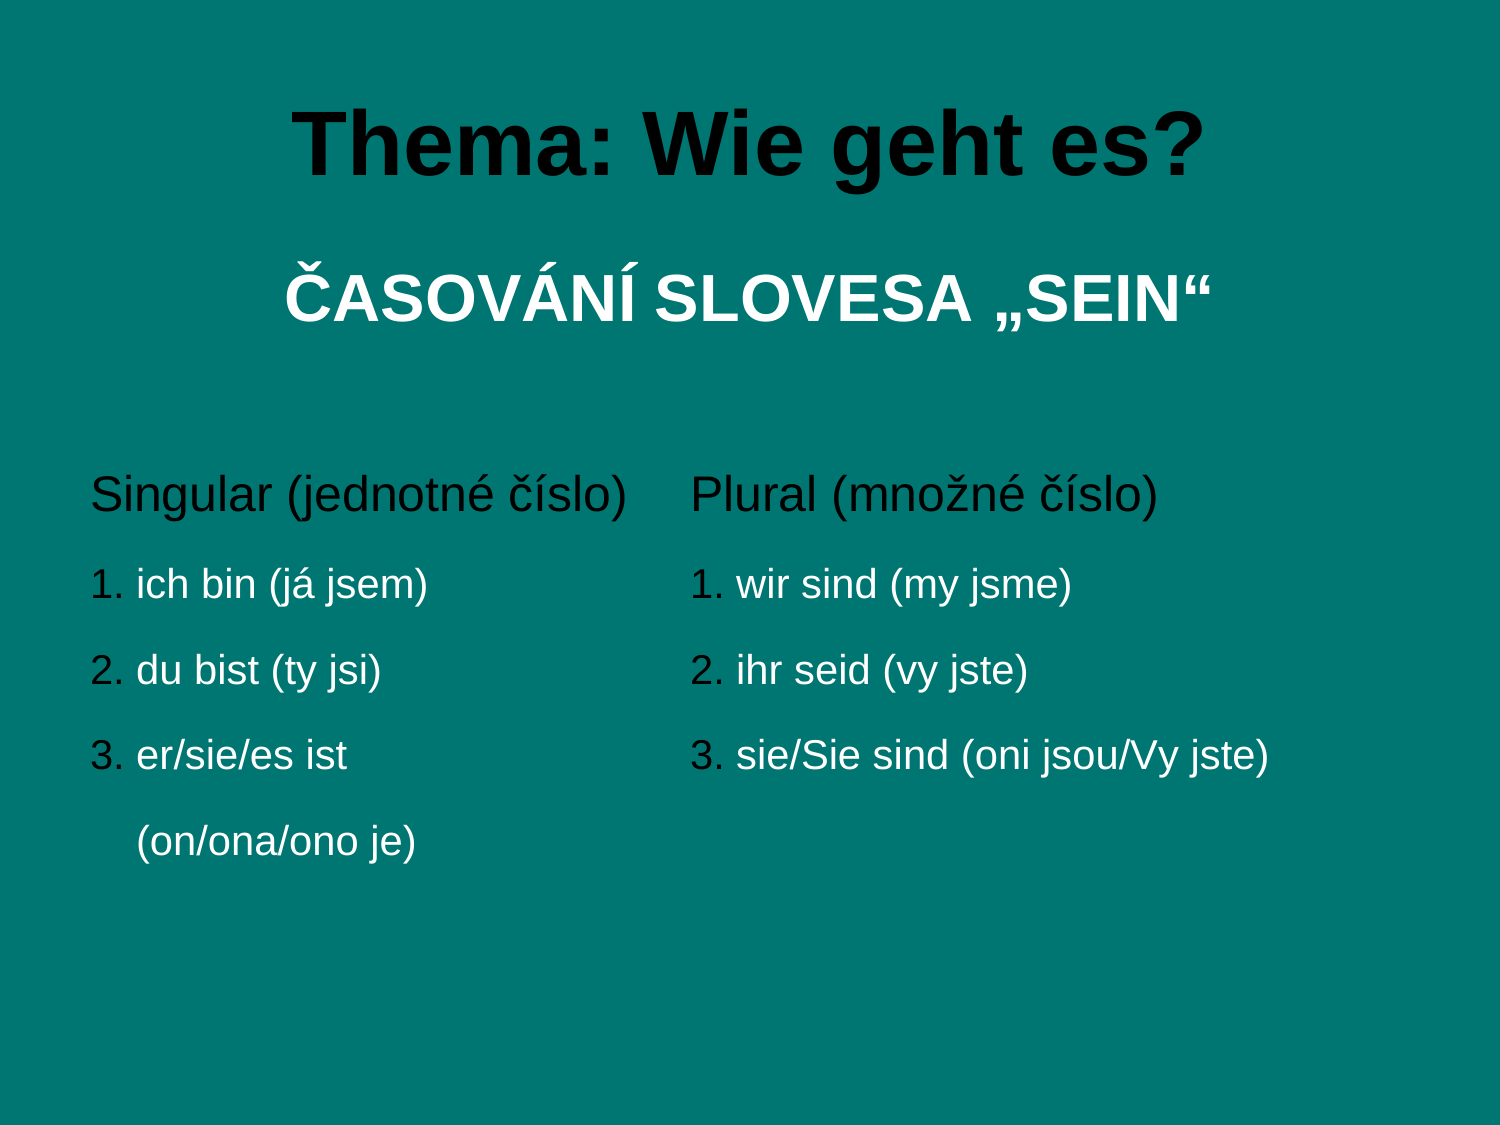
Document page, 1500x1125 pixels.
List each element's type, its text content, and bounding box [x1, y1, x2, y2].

title Thema: Wie geht es? [75, 45, 1426, 233]
list ČASOVÁNÍ SLOVESA „SEIN“ Singular (jednotné číslo) Plural (množné číslo) 1. ich bin (já jsem) 1. wir sind (my jsme) 2. du bist (ty jsi) 2. ihr seid (vy jste) 3. er/sie/es ist 3. sie/Sie sind (oni jsou/Vy jste) (on/ona/ono je) [75, 262, 1426, 1007]
